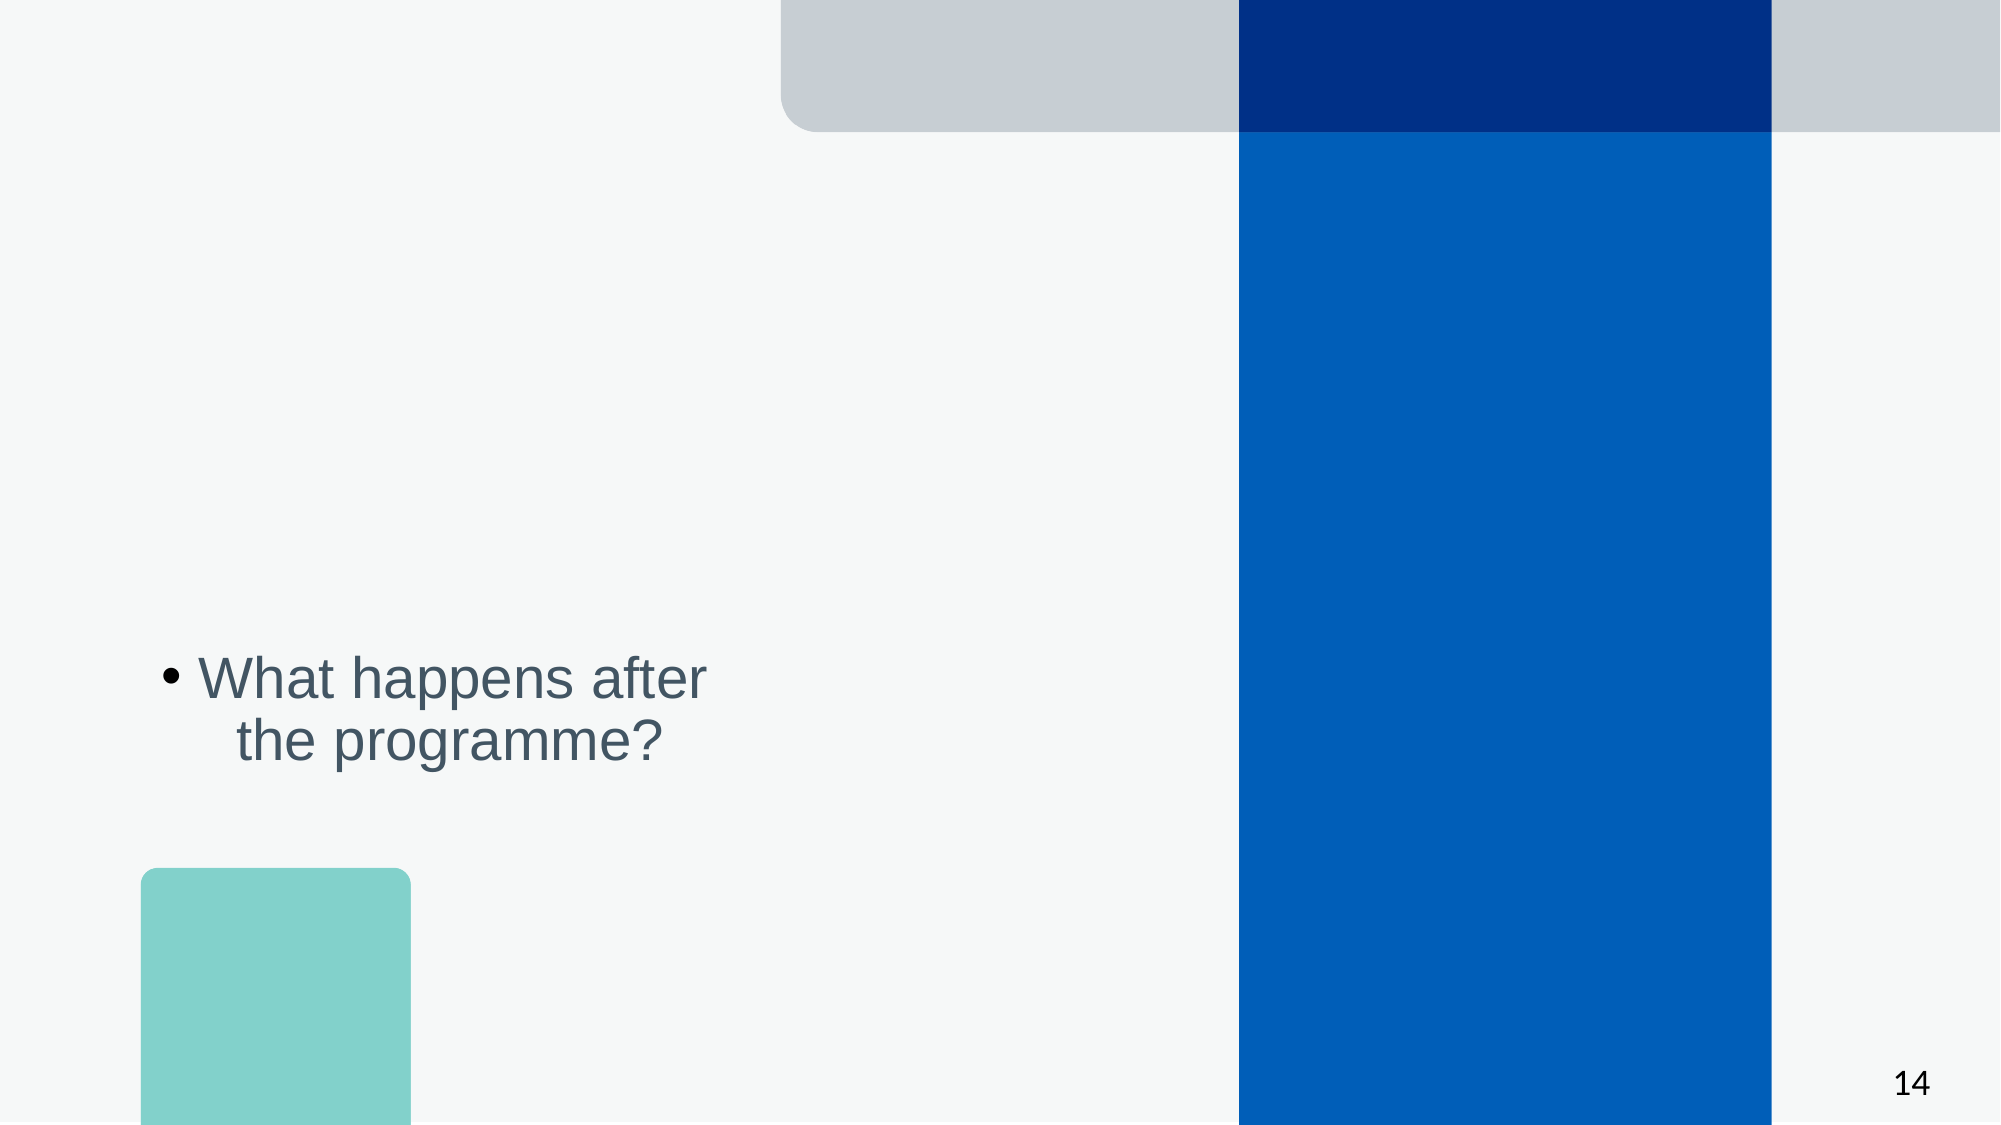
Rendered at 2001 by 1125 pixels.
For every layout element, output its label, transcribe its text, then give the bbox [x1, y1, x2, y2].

list What happens after the programme? [137, 299, 1863, 1014]
